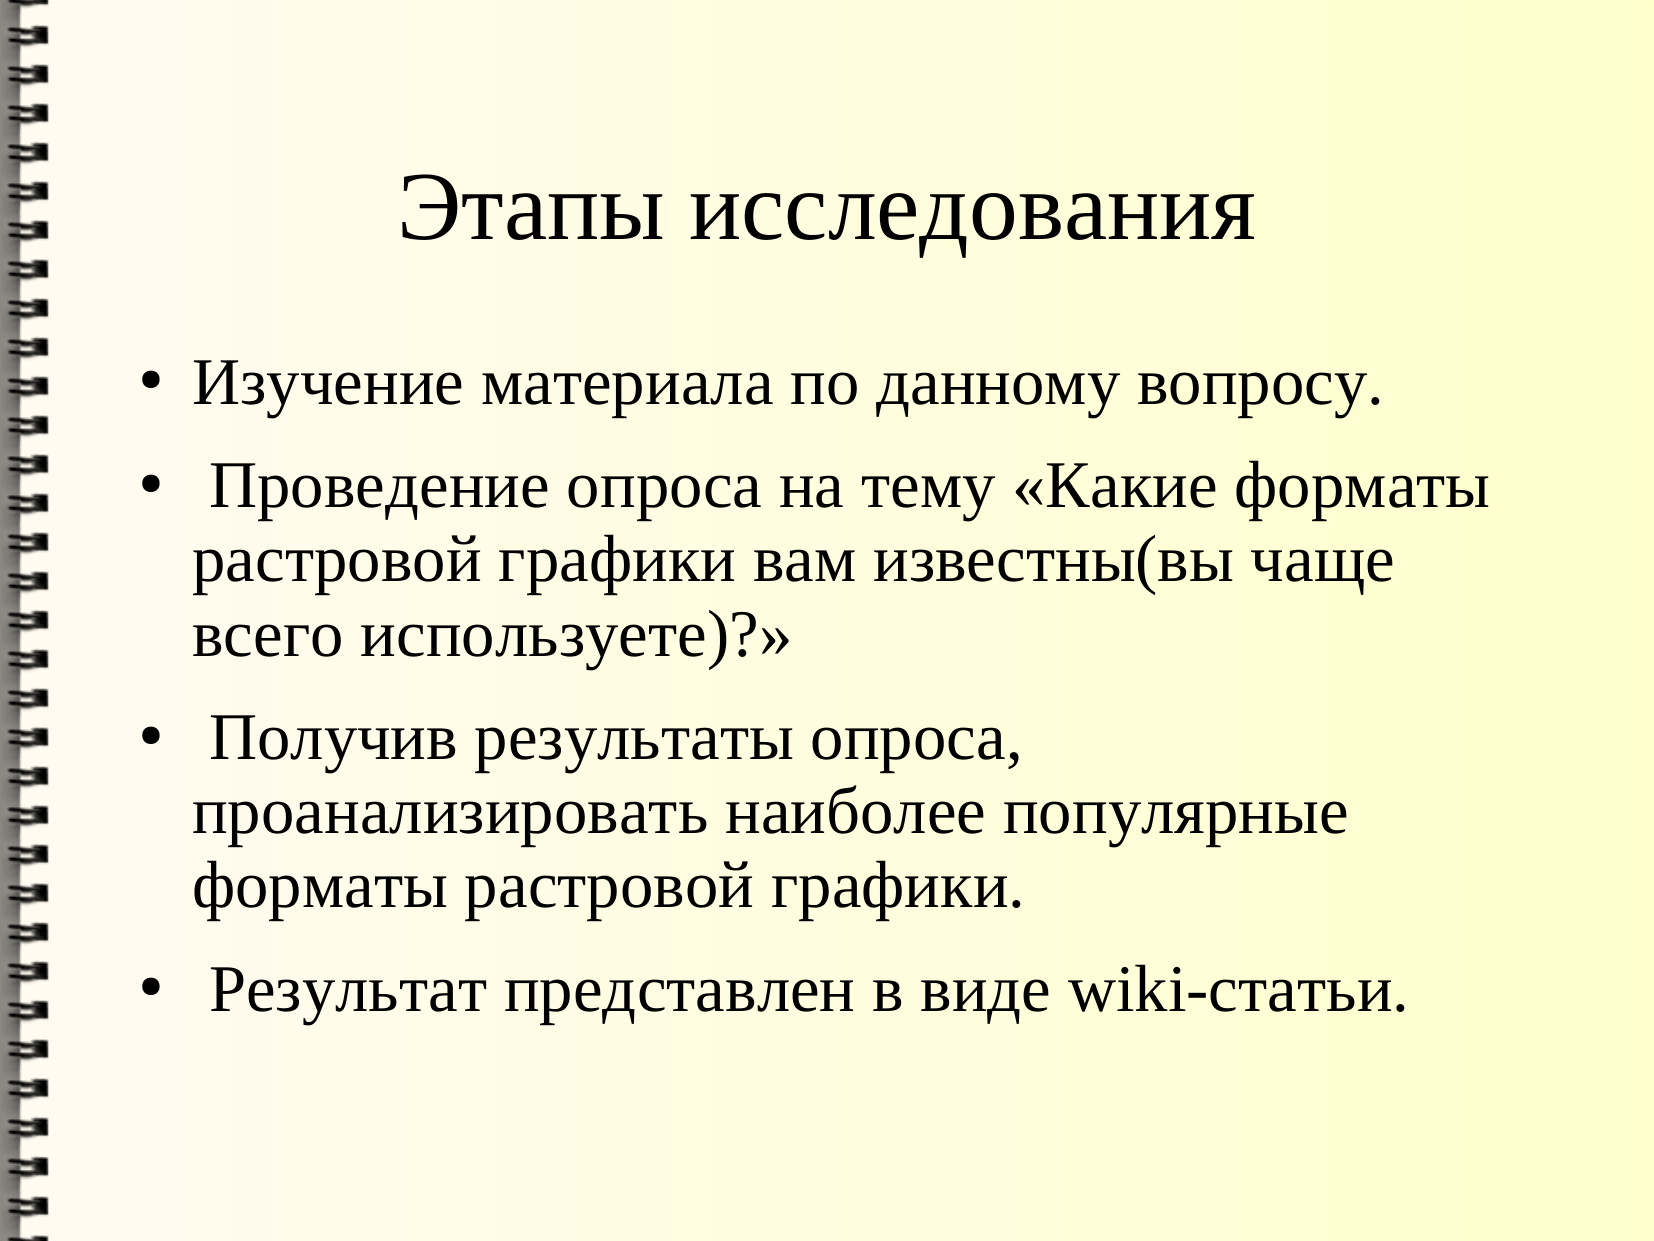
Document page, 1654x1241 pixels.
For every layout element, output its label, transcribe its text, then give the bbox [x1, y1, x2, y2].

picture [0, 0, 1654, 1241]
list Изучение материала по данному вопросу. Проведение опроса на тему «Какие форматы растровой графики вам известны(вы чаще всего используете)?» Получив результаты опроса, проанализировать наиболее популярные форматы растровой графики. Результат представлен в виде wiki-статьи. [121, 344, 1534, 1127]
title Этапы исследования [121, 102, 1534, 310]
